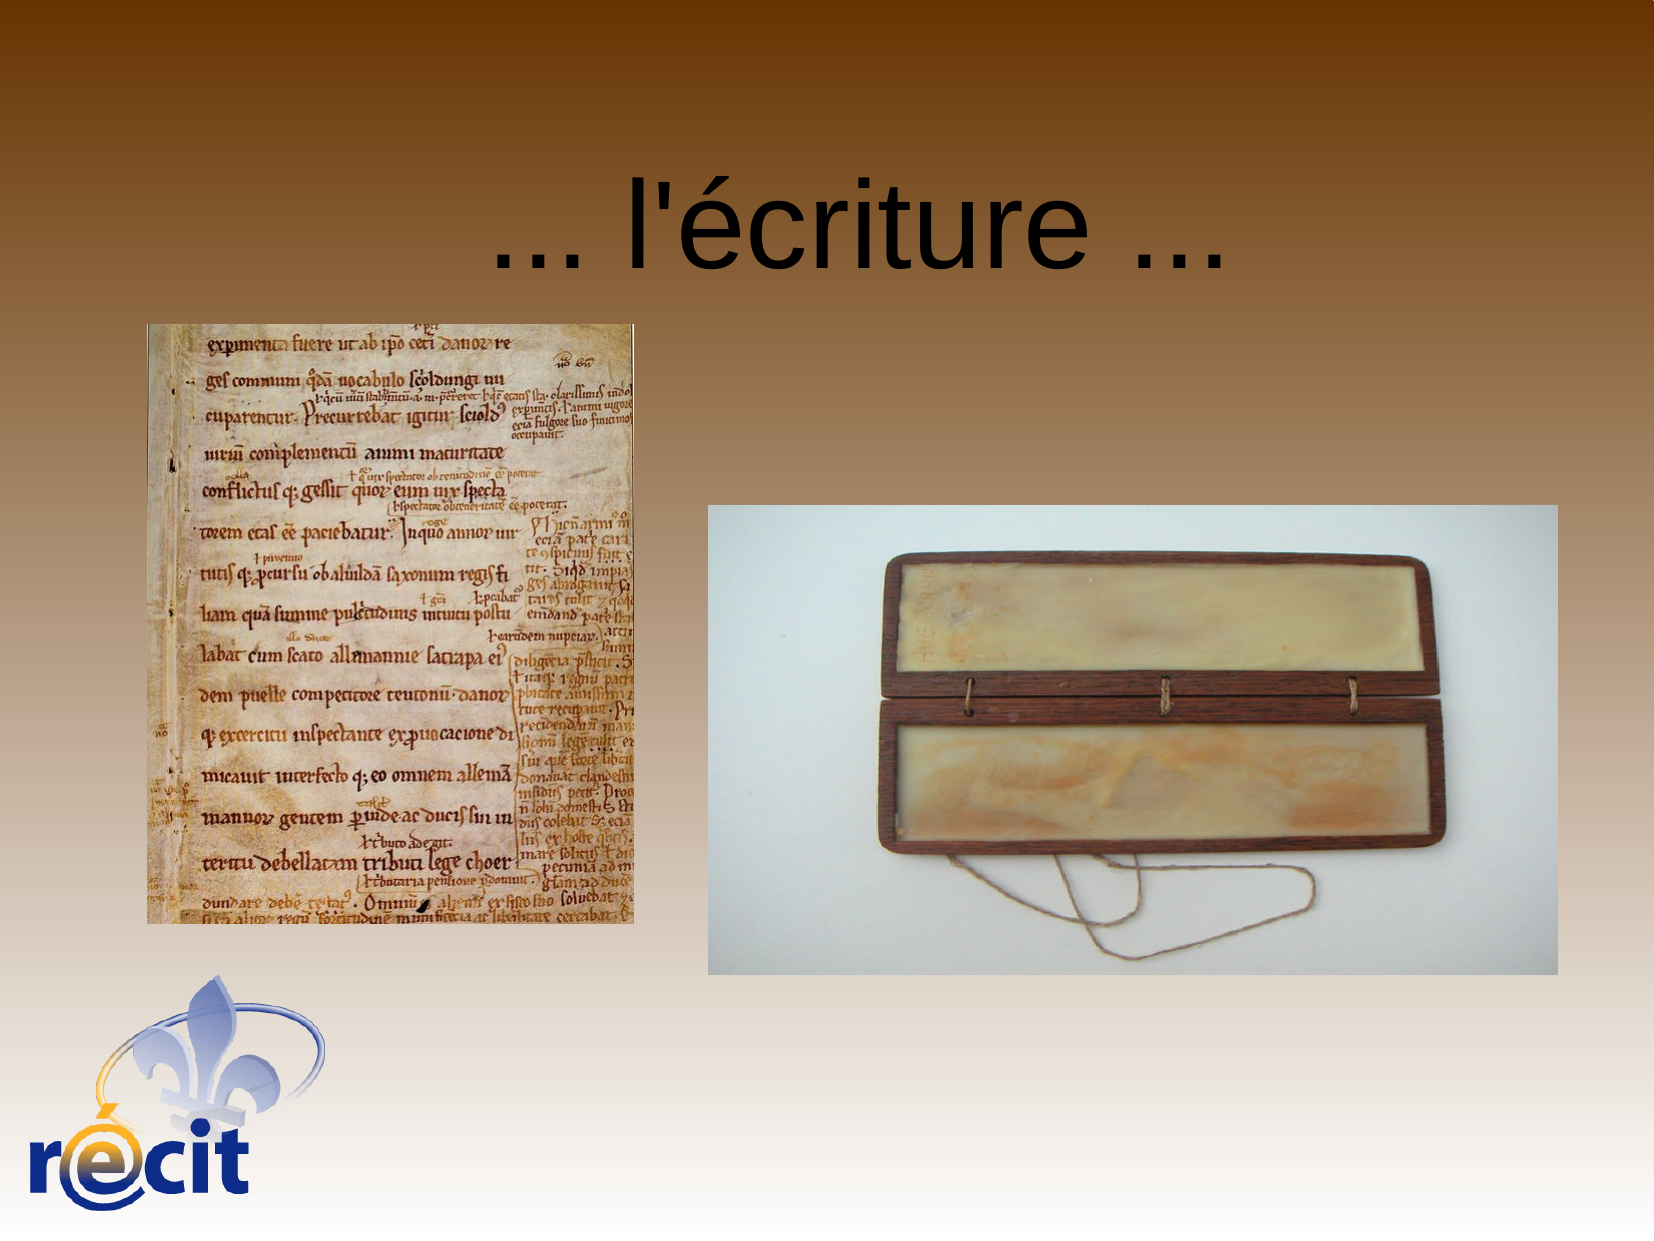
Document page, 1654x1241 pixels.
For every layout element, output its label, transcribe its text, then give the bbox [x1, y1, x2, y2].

picture [147, 324, 634, 924]
text_box ... l'écriture ... [471, 147, 1447, 303]
picture [29, 974, 325, 1211]
picture [708, 505, 1558, 975]
